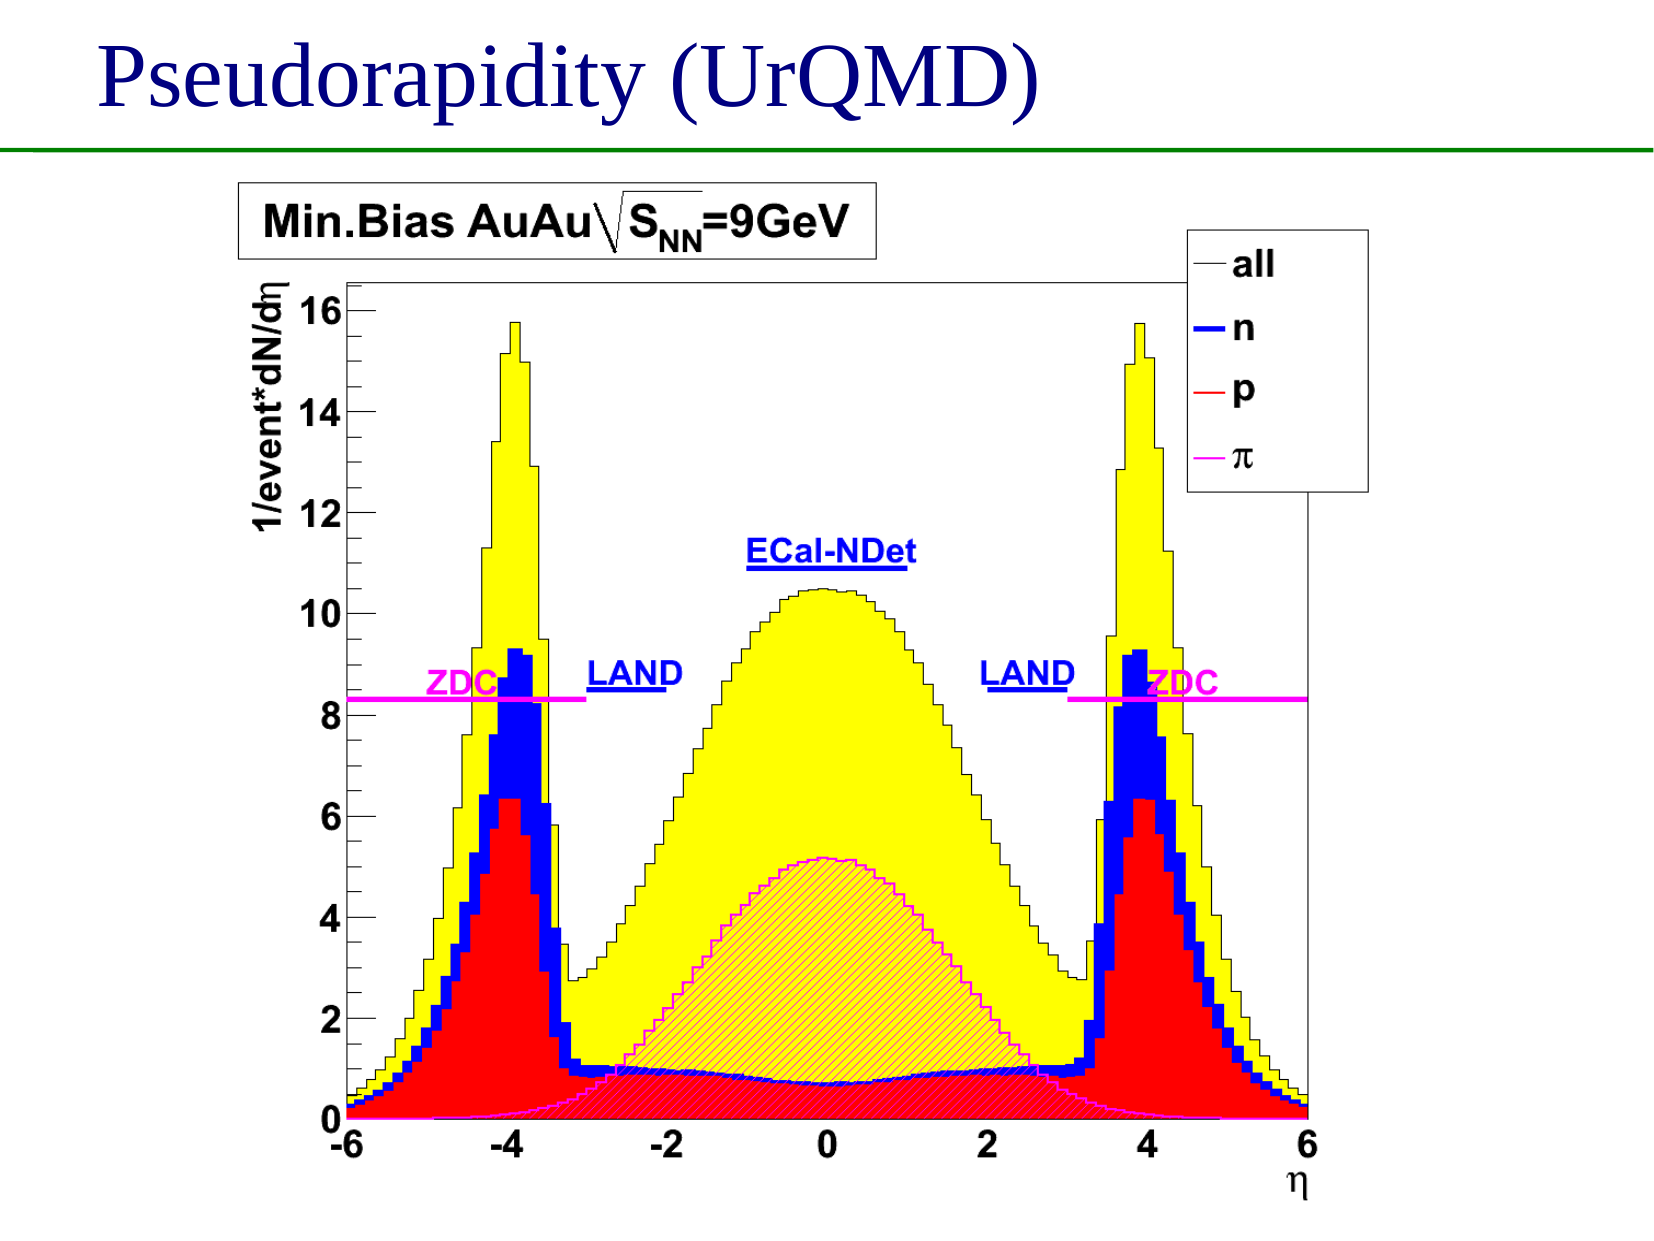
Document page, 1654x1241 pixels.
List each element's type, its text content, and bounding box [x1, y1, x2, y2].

title Pseudorapidity (UrQMD) [17, 0, 1122, 147]
picture [227, 178, 1428, 1224]
